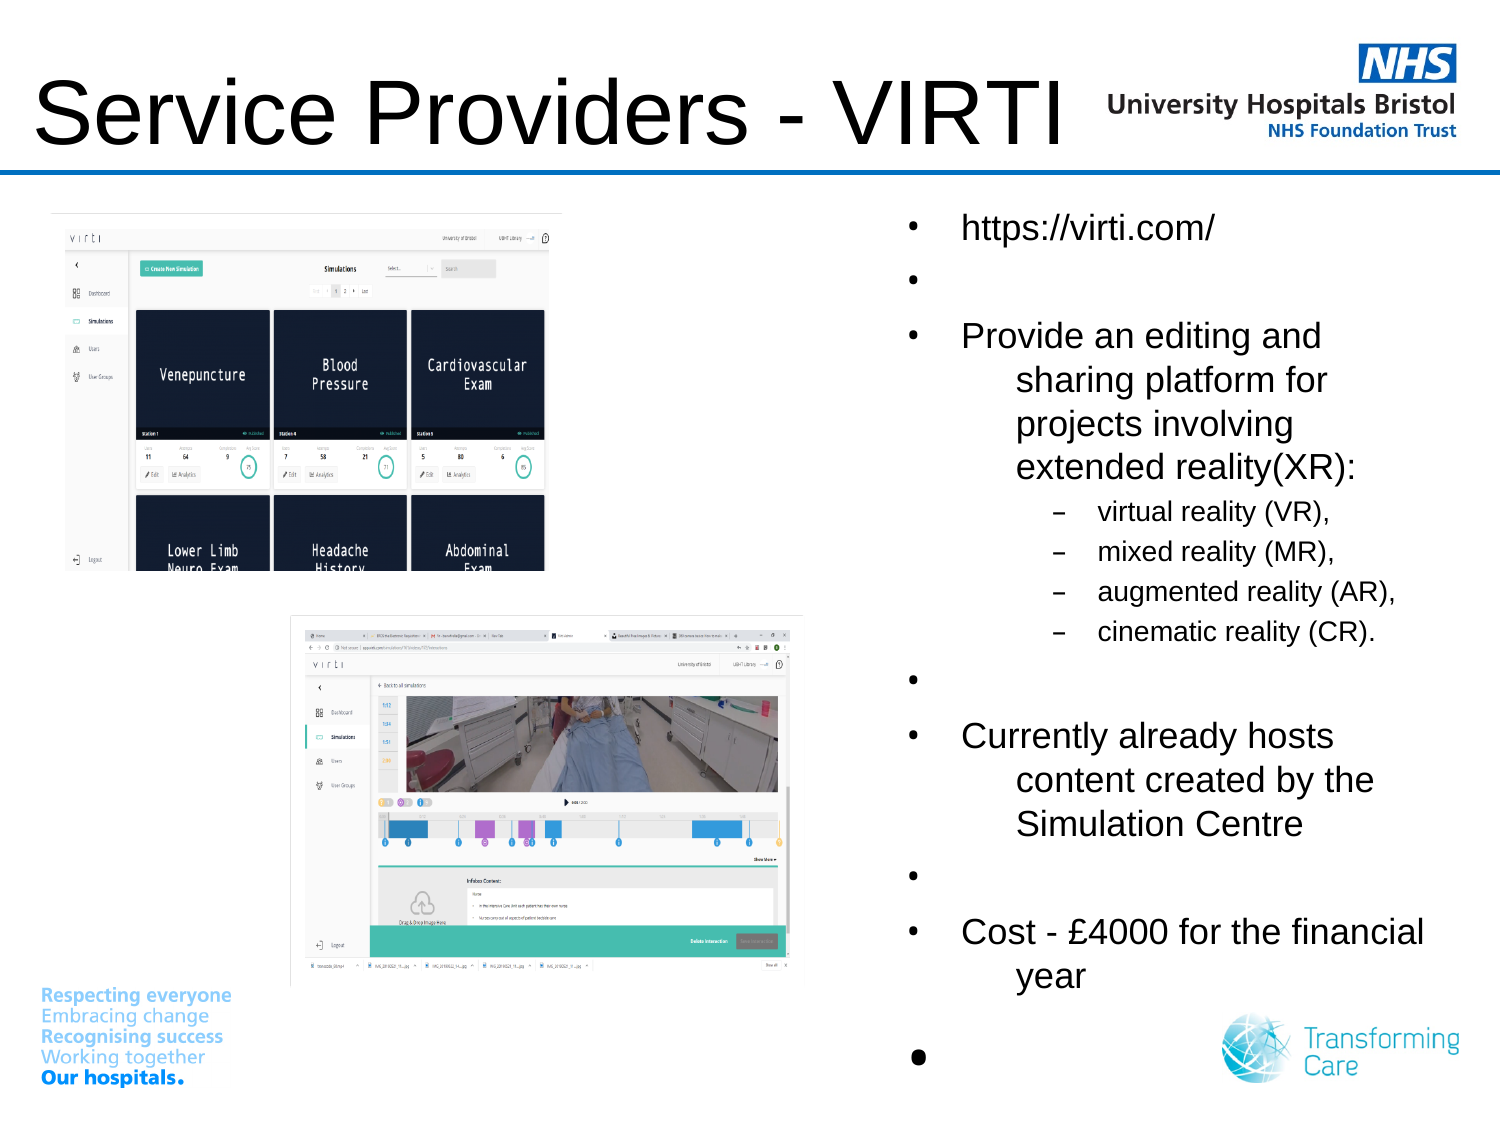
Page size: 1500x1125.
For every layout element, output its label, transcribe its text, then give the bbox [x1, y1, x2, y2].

list https://virti.com/ Provide an editing and sharing platform for projects involving extended reality(XR): virtual reality (VR), mixed reality (MR), augmented reality (AR), cinematic reality (CR). Currently already hosts content created by the Simulation Centre Cost - £4000 for the financial year [891, 196, 1459, 1005]
title Service Providers - VIRTI [17, 45, 1426, 233]
picture [64, 228, 550, 572]
picture [305, 630, 790, 973]
